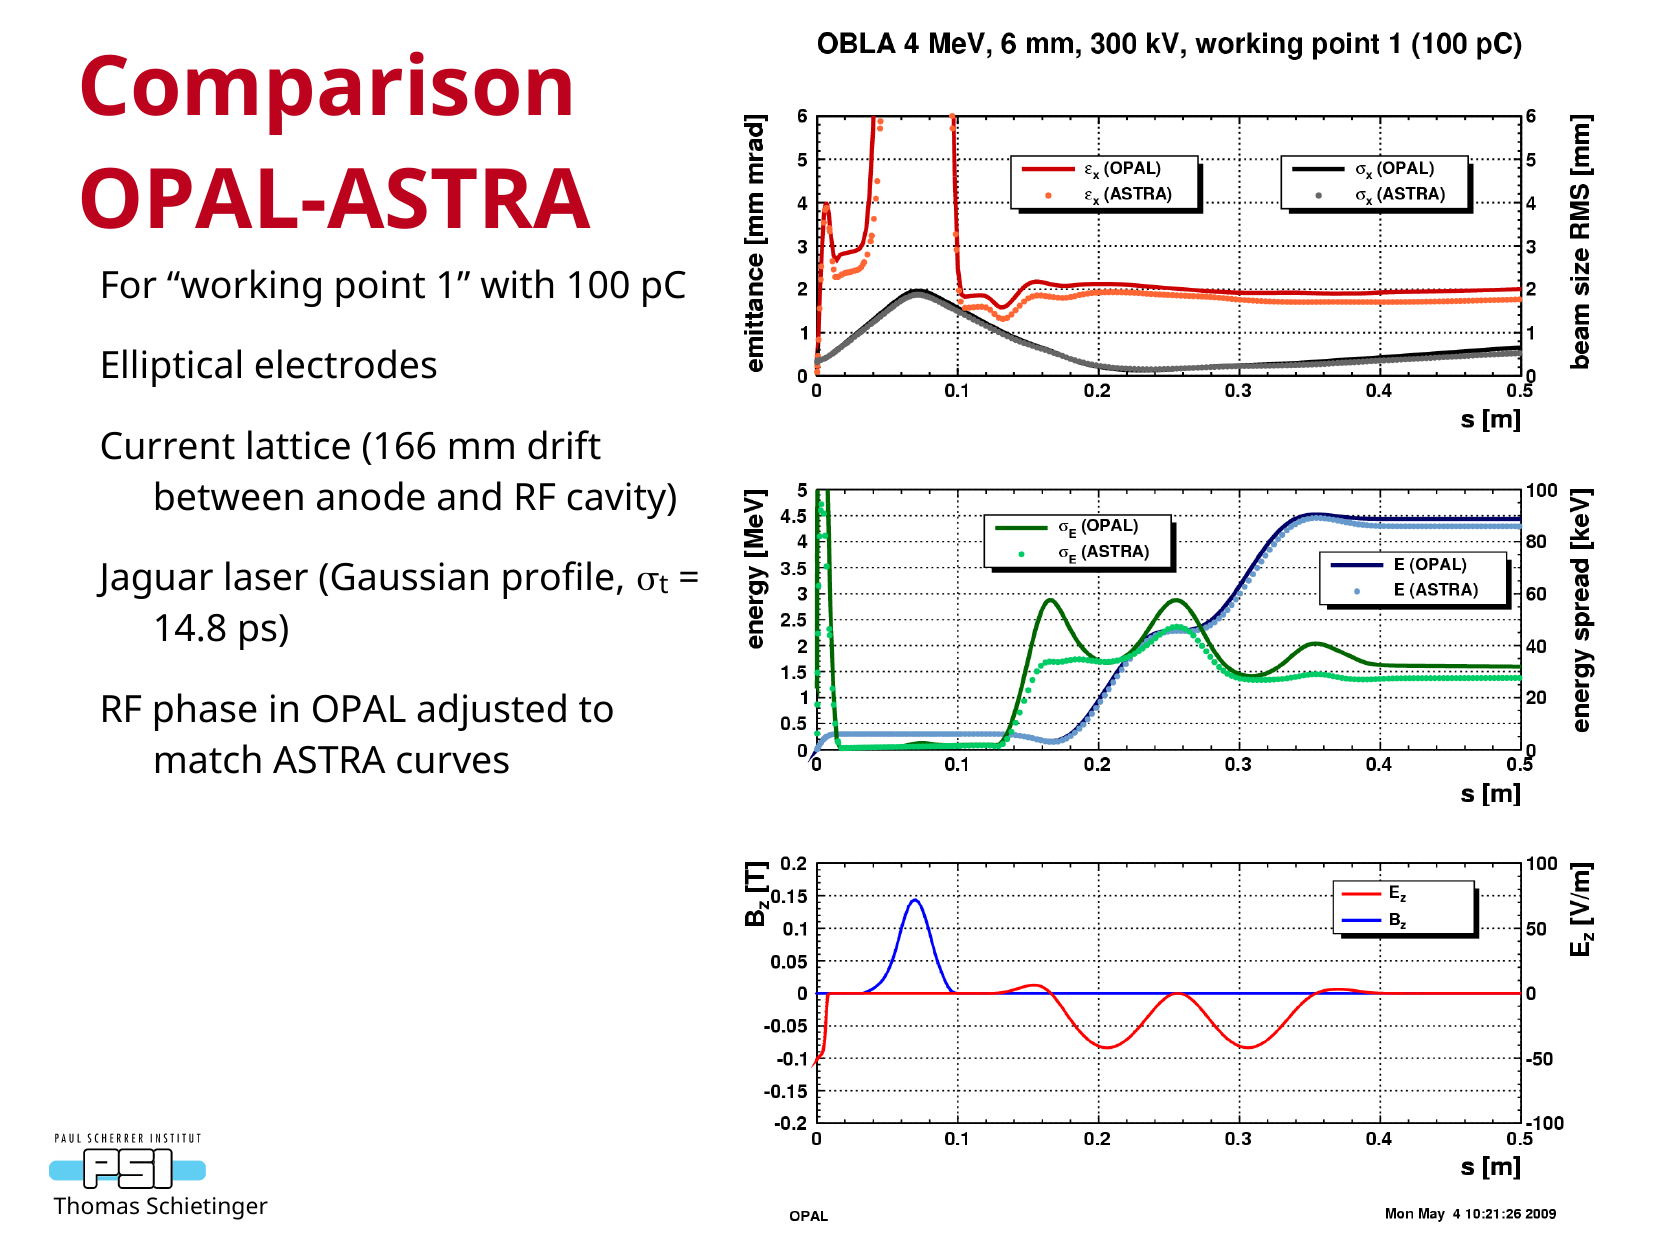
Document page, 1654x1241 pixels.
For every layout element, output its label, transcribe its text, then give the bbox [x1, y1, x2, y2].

picture [49, 1133, 206, 1189]
title Comparison OPAL-ASTRA [77, 42, 650, 237]
list For “working point 1” with 100 pC Elliptical electrodes Current lattice (166 mm drift between anode and RF cavity) Jaguar laser (Gaussian profile, t = 14.8 ps) RF phase in OPAL adjusted to match ASTRA curves [81, 258, 713, 1078]
picture [673, 0, 1637, 1241]
